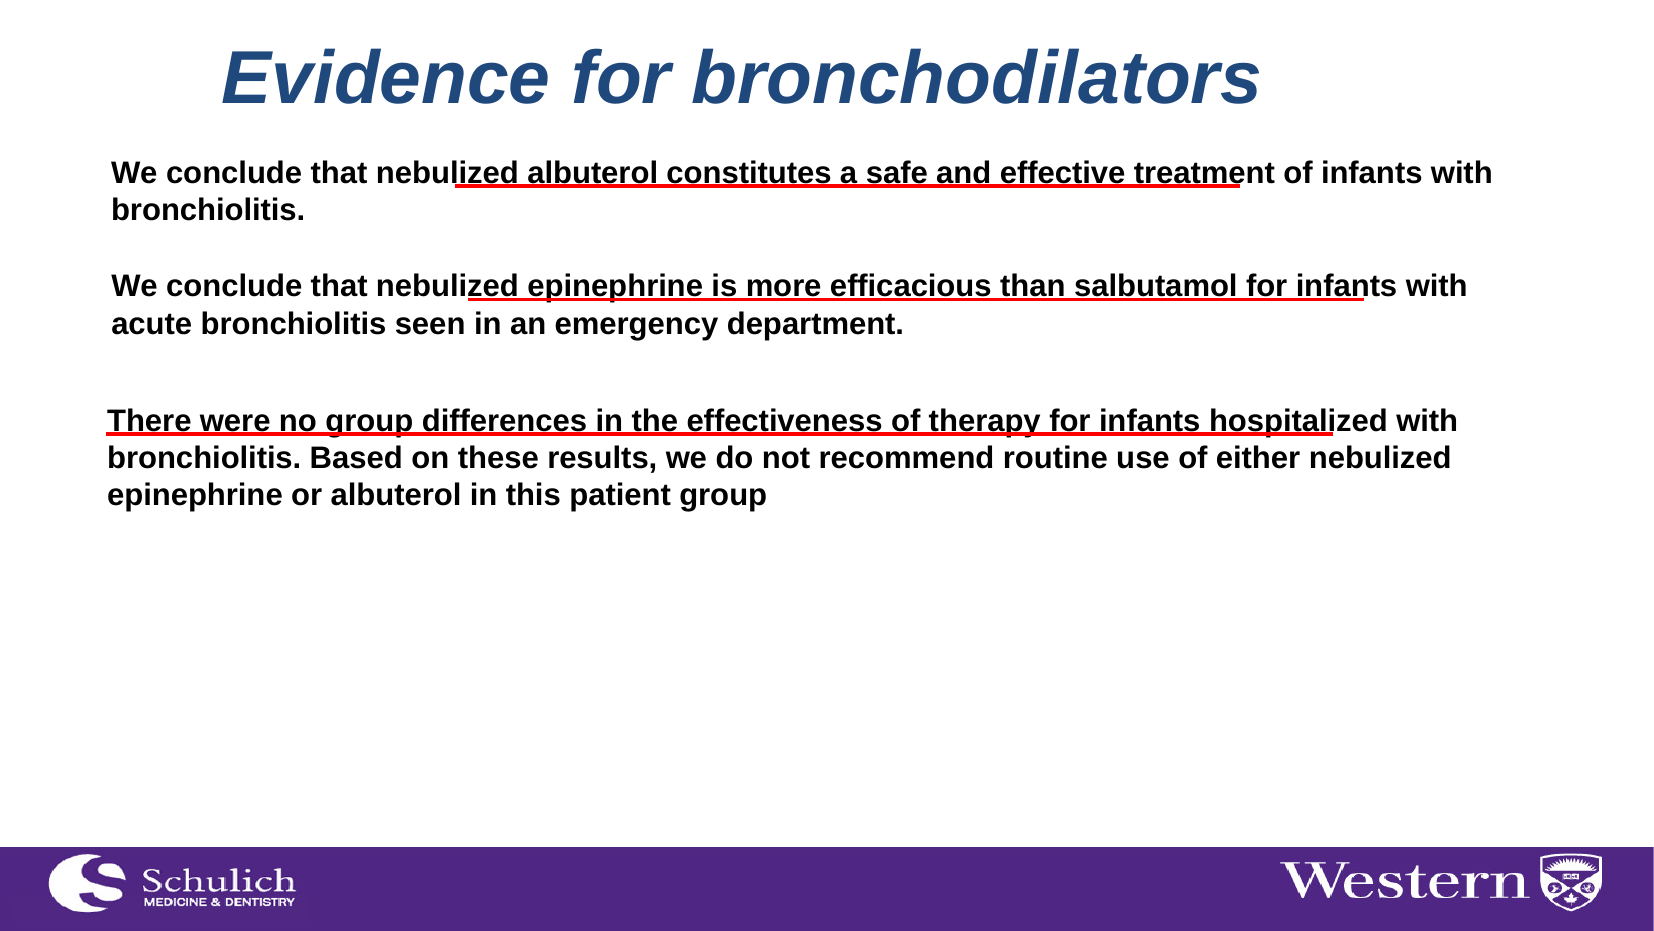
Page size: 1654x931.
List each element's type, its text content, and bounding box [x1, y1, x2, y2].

text_box We conclude that nebulized epinephrine is more efficacious than salbutamol for infants with acute bronchiolitis seen in an emergency department. [96, 258, 1544, 349]
text_box We conclude that nebulized albuterol constitutes a safe and effective treatment of infants with bronchiolitis. [96, 144, 1558, 235]
text_box Evidence for bronchodilators [206, 20, 1278, 126]
picture [0, 0, 1654, 931]
text_box There were no group differences in the effectiveness of therapy for infants hospitalized with bronchiolitis. Based on these results, we do not recommend routine use of either nebulized epinephrine or albuterol in this patient group [92, 392, 1567, 520]
